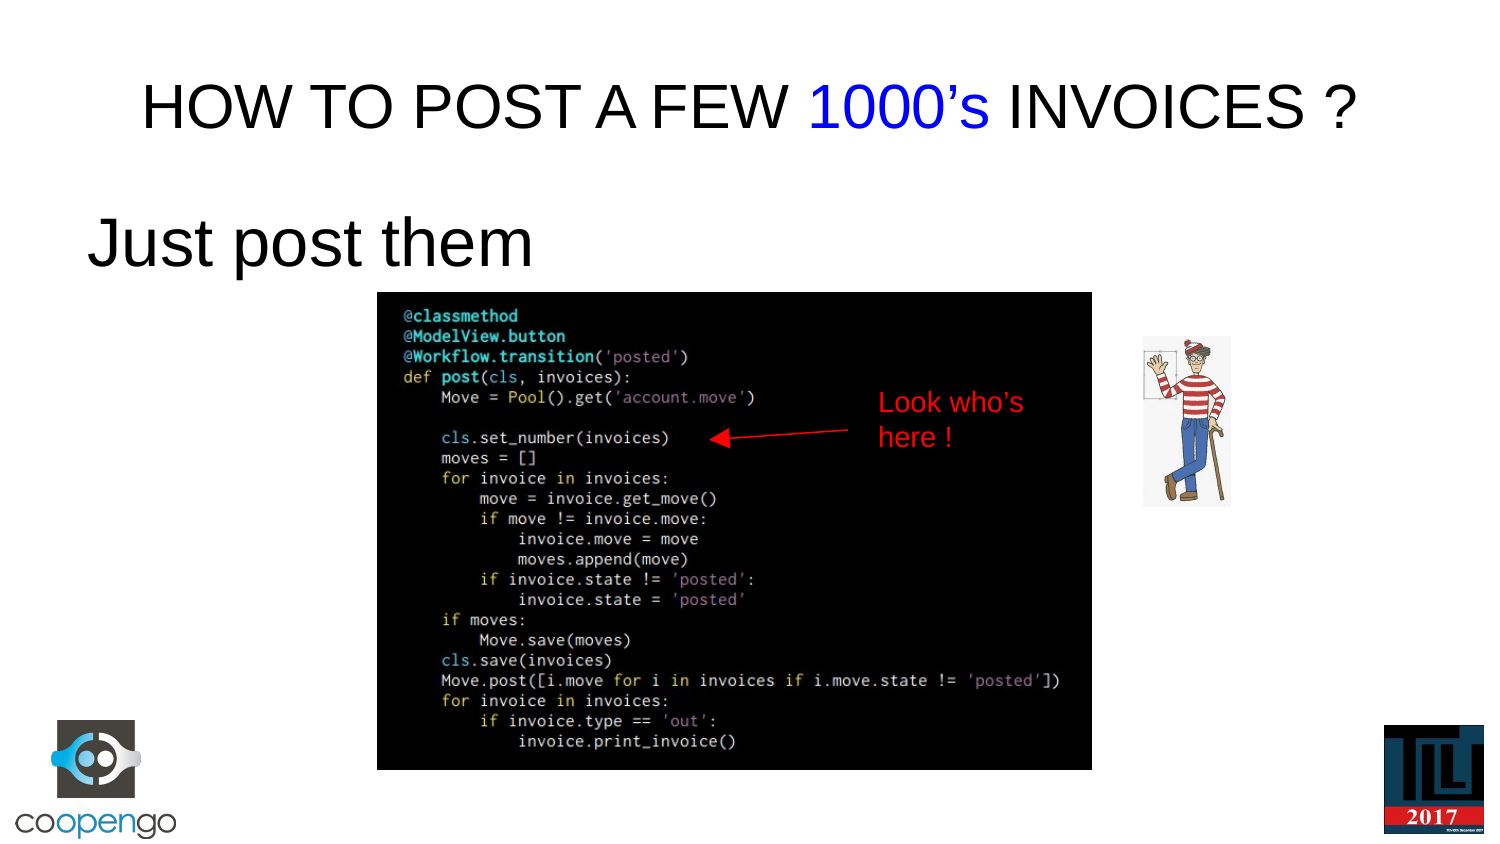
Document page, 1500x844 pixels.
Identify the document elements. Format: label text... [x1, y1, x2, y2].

picture [81, 817, 94, 830]
text_box Look who’s here ! [863, 368, 1092, 453]
picture [377, 292, 1092, 770]
picture [15, 720, 176, 839]
picture [1384, 725, 1484, 834]
text_box Just post them [68, 197, 1419, 687]
text_box HOW TO POST A FEW 1000’s INVOICES ? [74, 33, 1425, 175]
picture [1143, 336, 1231, 507]
